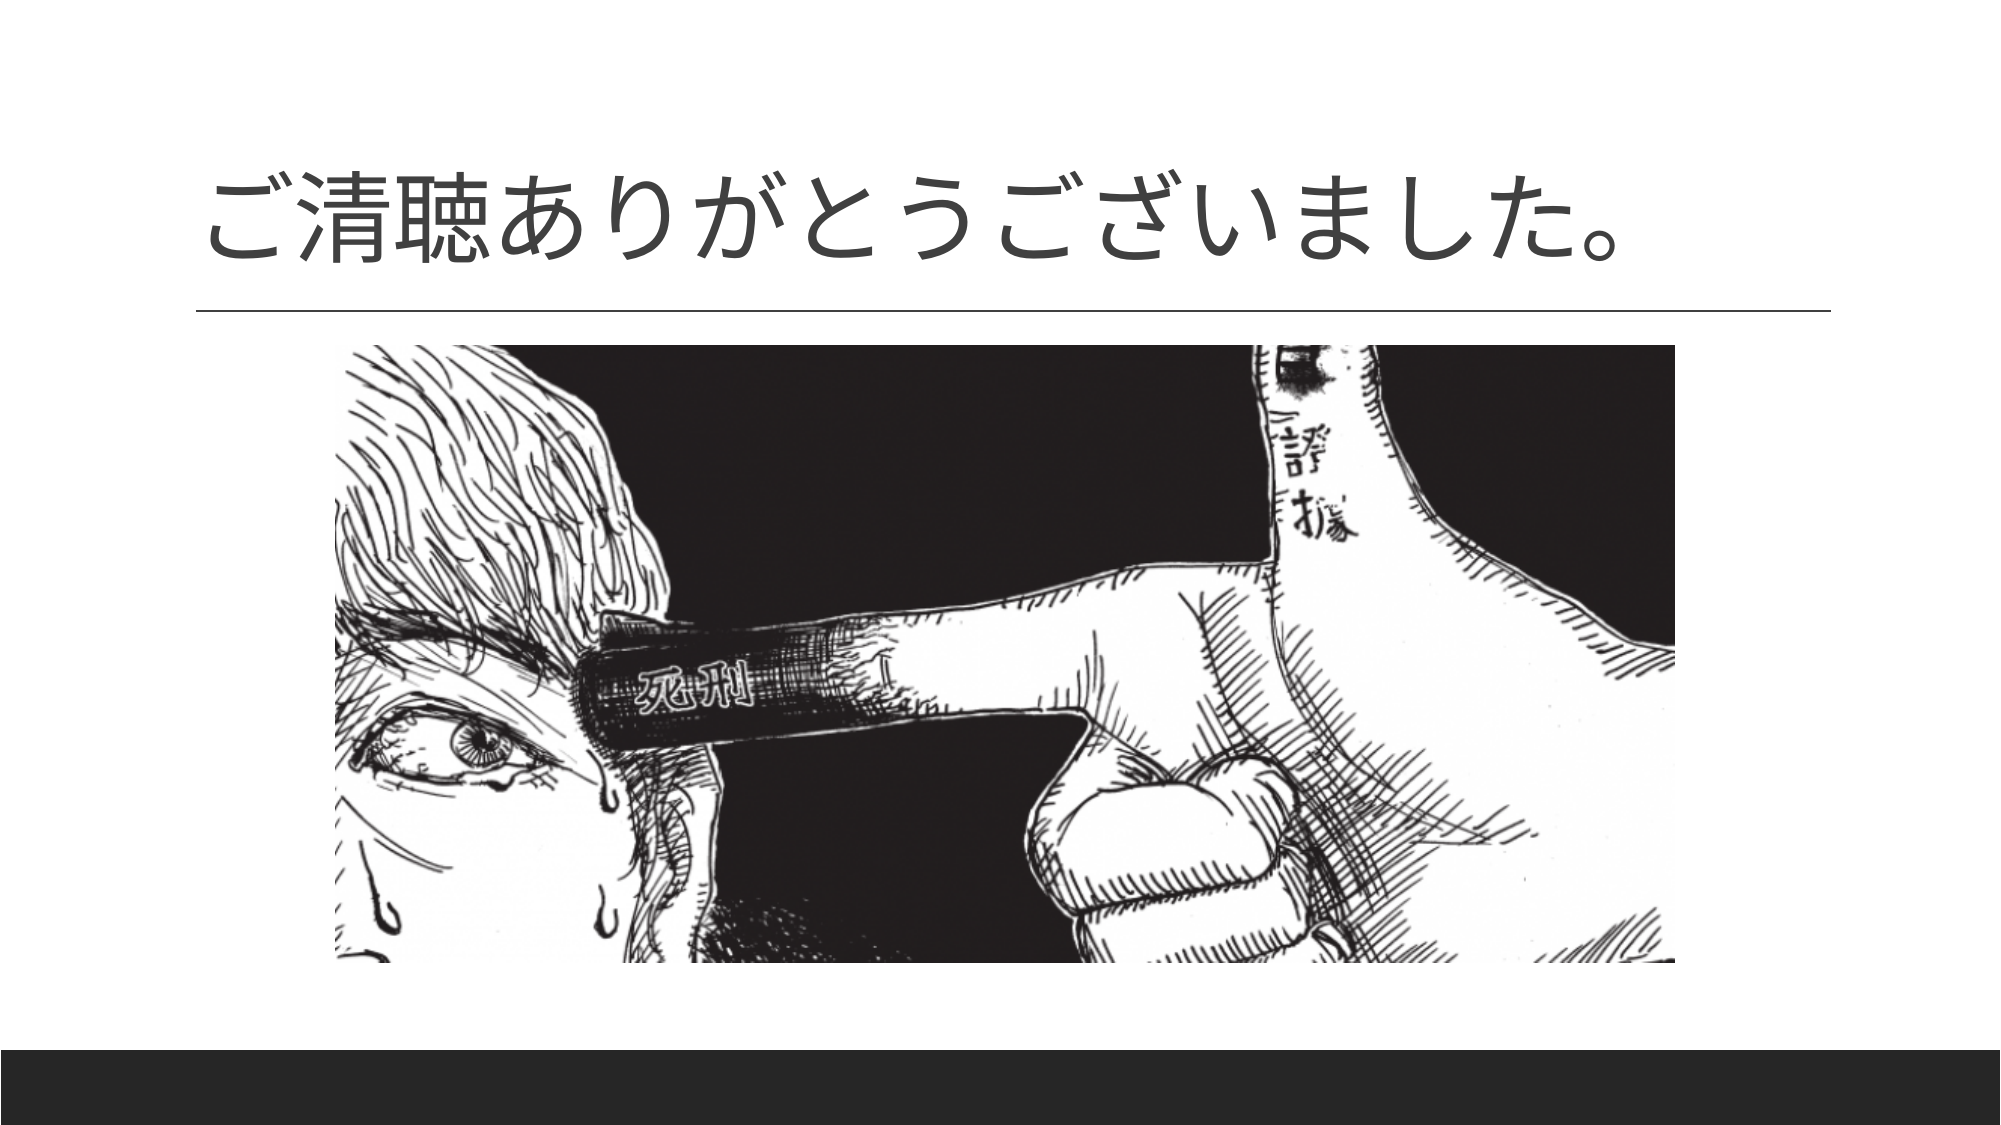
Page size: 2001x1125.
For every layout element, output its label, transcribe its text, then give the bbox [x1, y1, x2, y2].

picture [335, 345, 1675, 963]
title ご清聴ありがとうございました。 [180, 47, 1831, 286]
